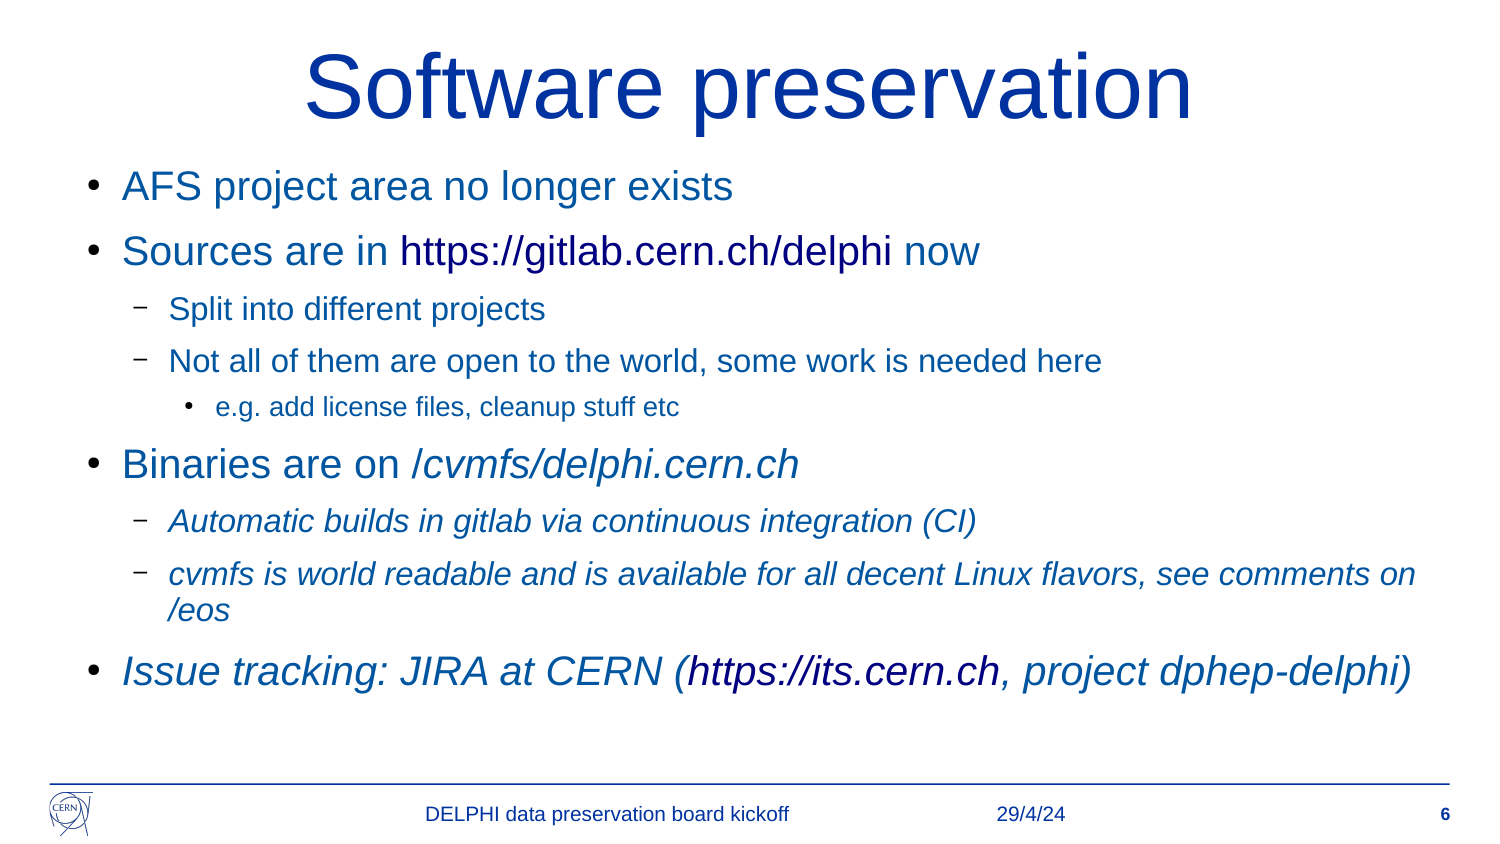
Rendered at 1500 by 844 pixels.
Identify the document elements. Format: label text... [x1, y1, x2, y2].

list AFS project area no longer exists Sources are in https://gitlab.cern.ch/delphi now Split into different projects Not all of them are open to the world, some work is needed here e.g. add license files, cleanup stuff etc Binaries are on /cvmfs/delphi.cern.ch Automatic builds in gitlab via continuous integration (CI) cvmfs is world readable and is available for all decent Linux flavors, see comments on /eos Issue tracking: JIRA at CERN (https://its.cern.ch, project dphep-delphi) [75, 163, 1425, 756]
title Software preservation [75, 28, 1425, 145]
